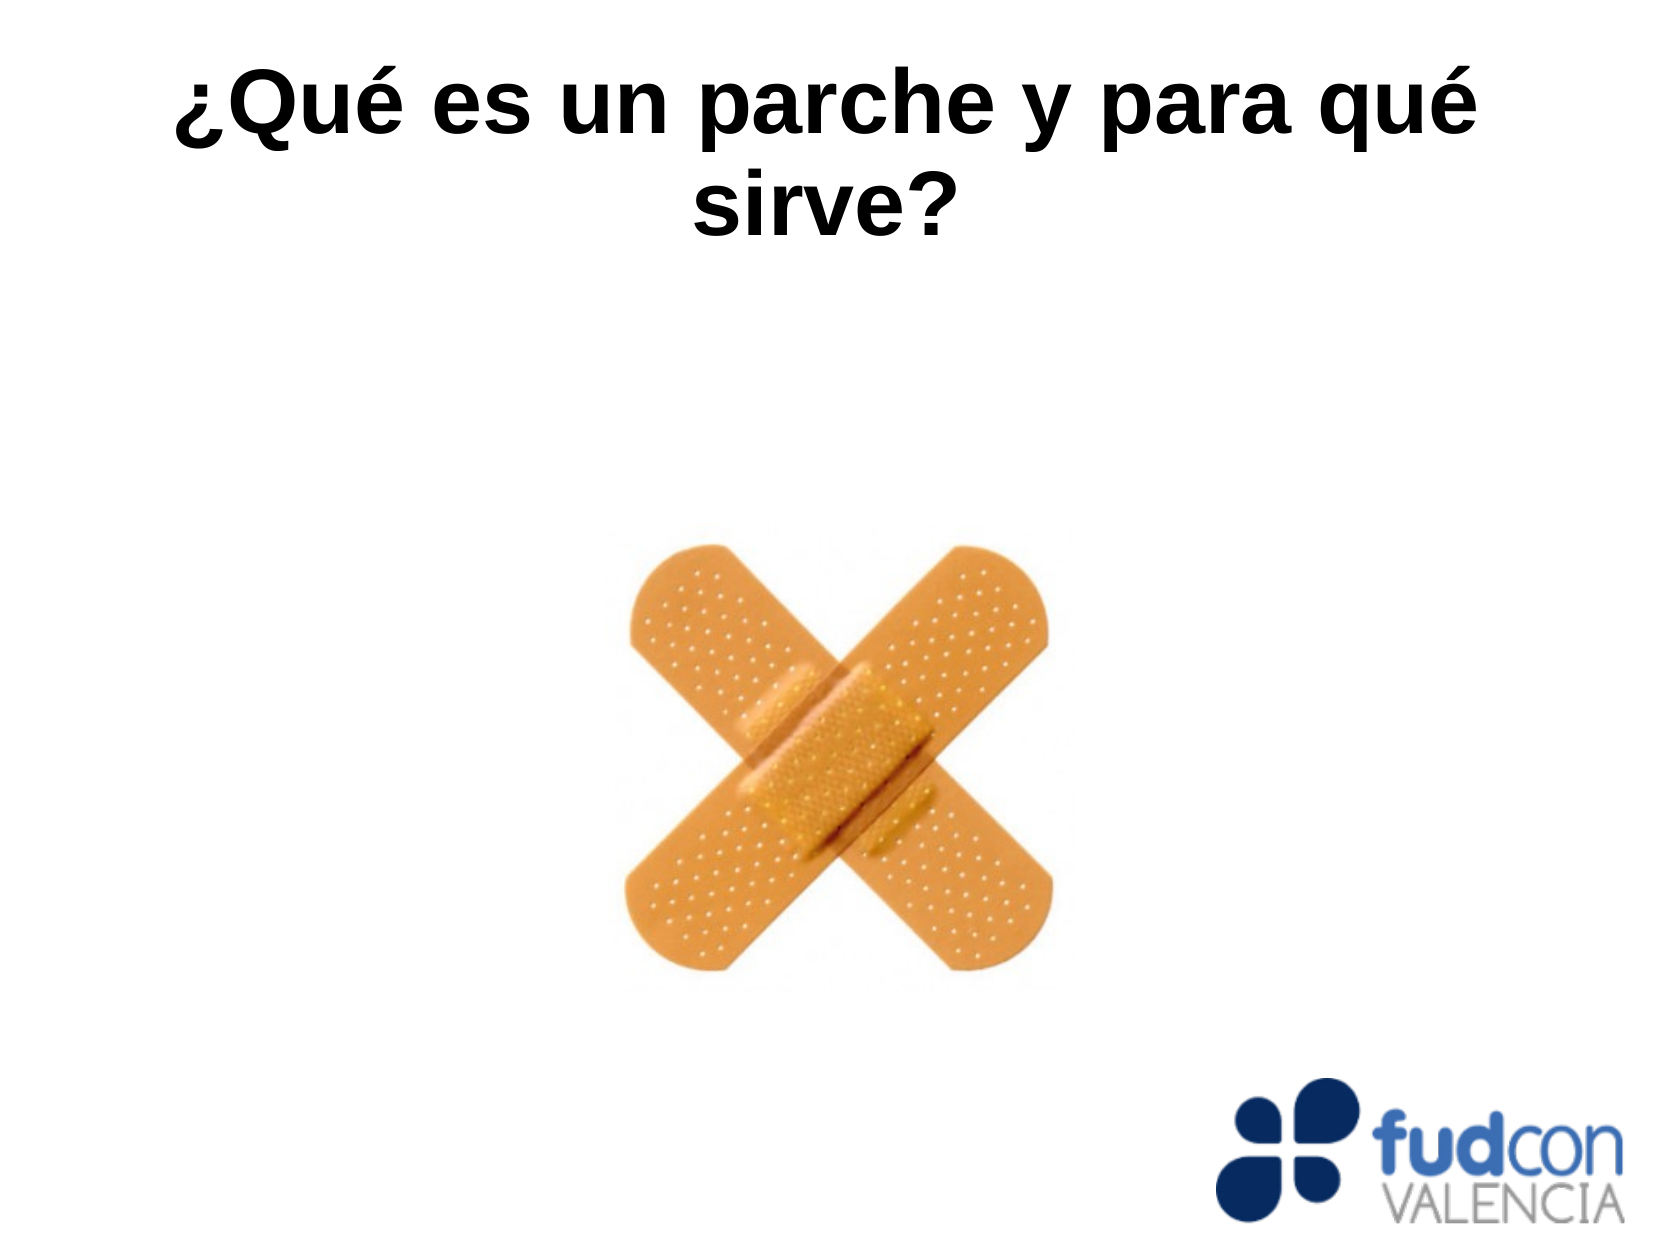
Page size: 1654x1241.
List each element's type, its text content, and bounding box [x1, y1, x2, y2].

title ¿Qué es un parche y para qué sirve? [82, 49, 1571, 257]
picture [1216, 1078, 1643, 1230]
picture [606, 523, 1075, 993]
